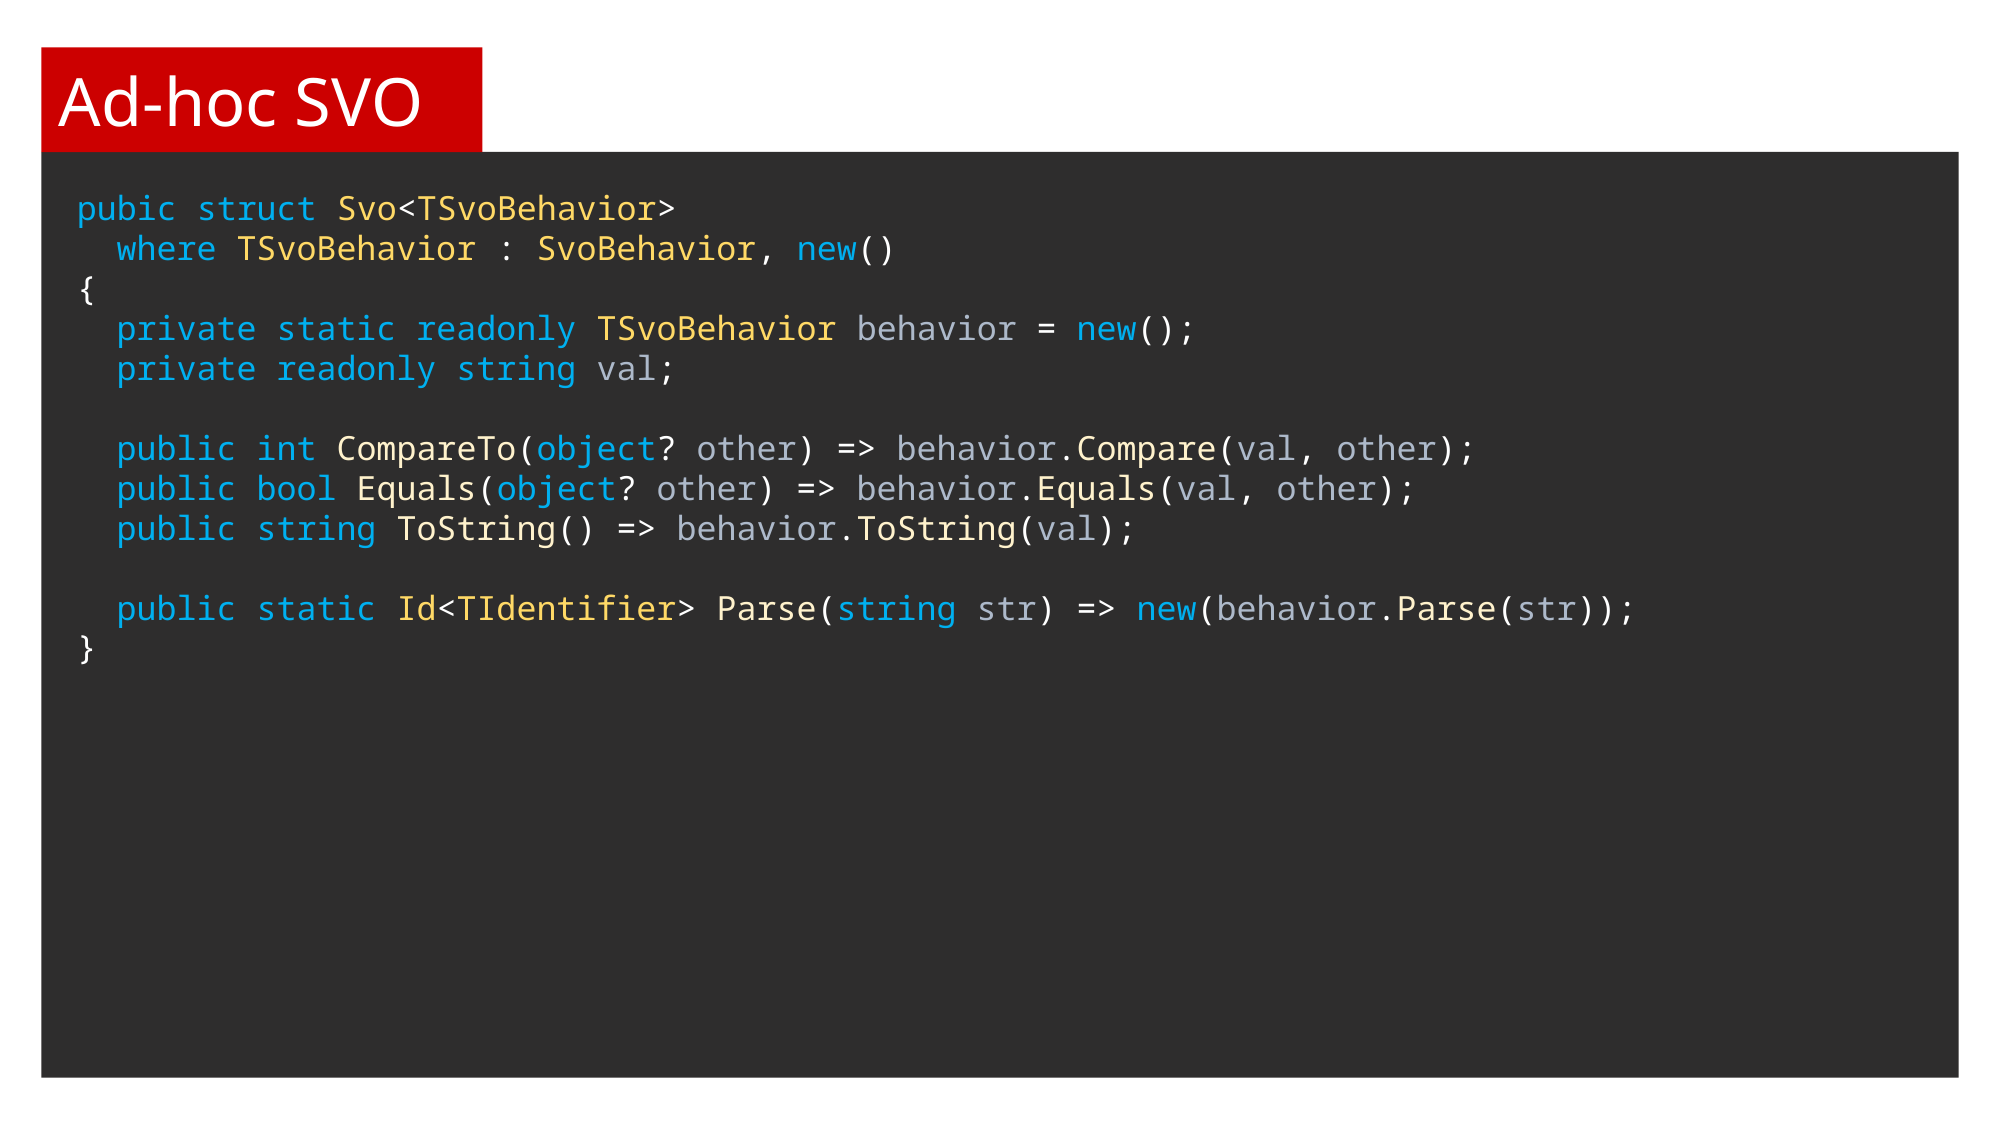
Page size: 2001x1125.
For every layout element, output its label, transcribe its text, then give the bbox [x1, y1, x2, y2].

text_box pubic struct Svo<TSvoBehavior> where TSvoBehavior : SvoBehavior, new() { private static readonly TSvoBehavior behavior = new(); private readonly string val; public int CompareTo(object? other) => behavior.Compare(val, other); public bool Equals(object? other) => behavior.Equals(val, other); public string ToString() => behavior.ToString(val); public static Id<TIdentifier> Parse(string str) => new(behavior.Parse(str)); } [41, 152, 1835, 719]
text_box Ad-hoc SVO [41, 47, 483, 153]
text_box [41, 152, 1959, 1078]
